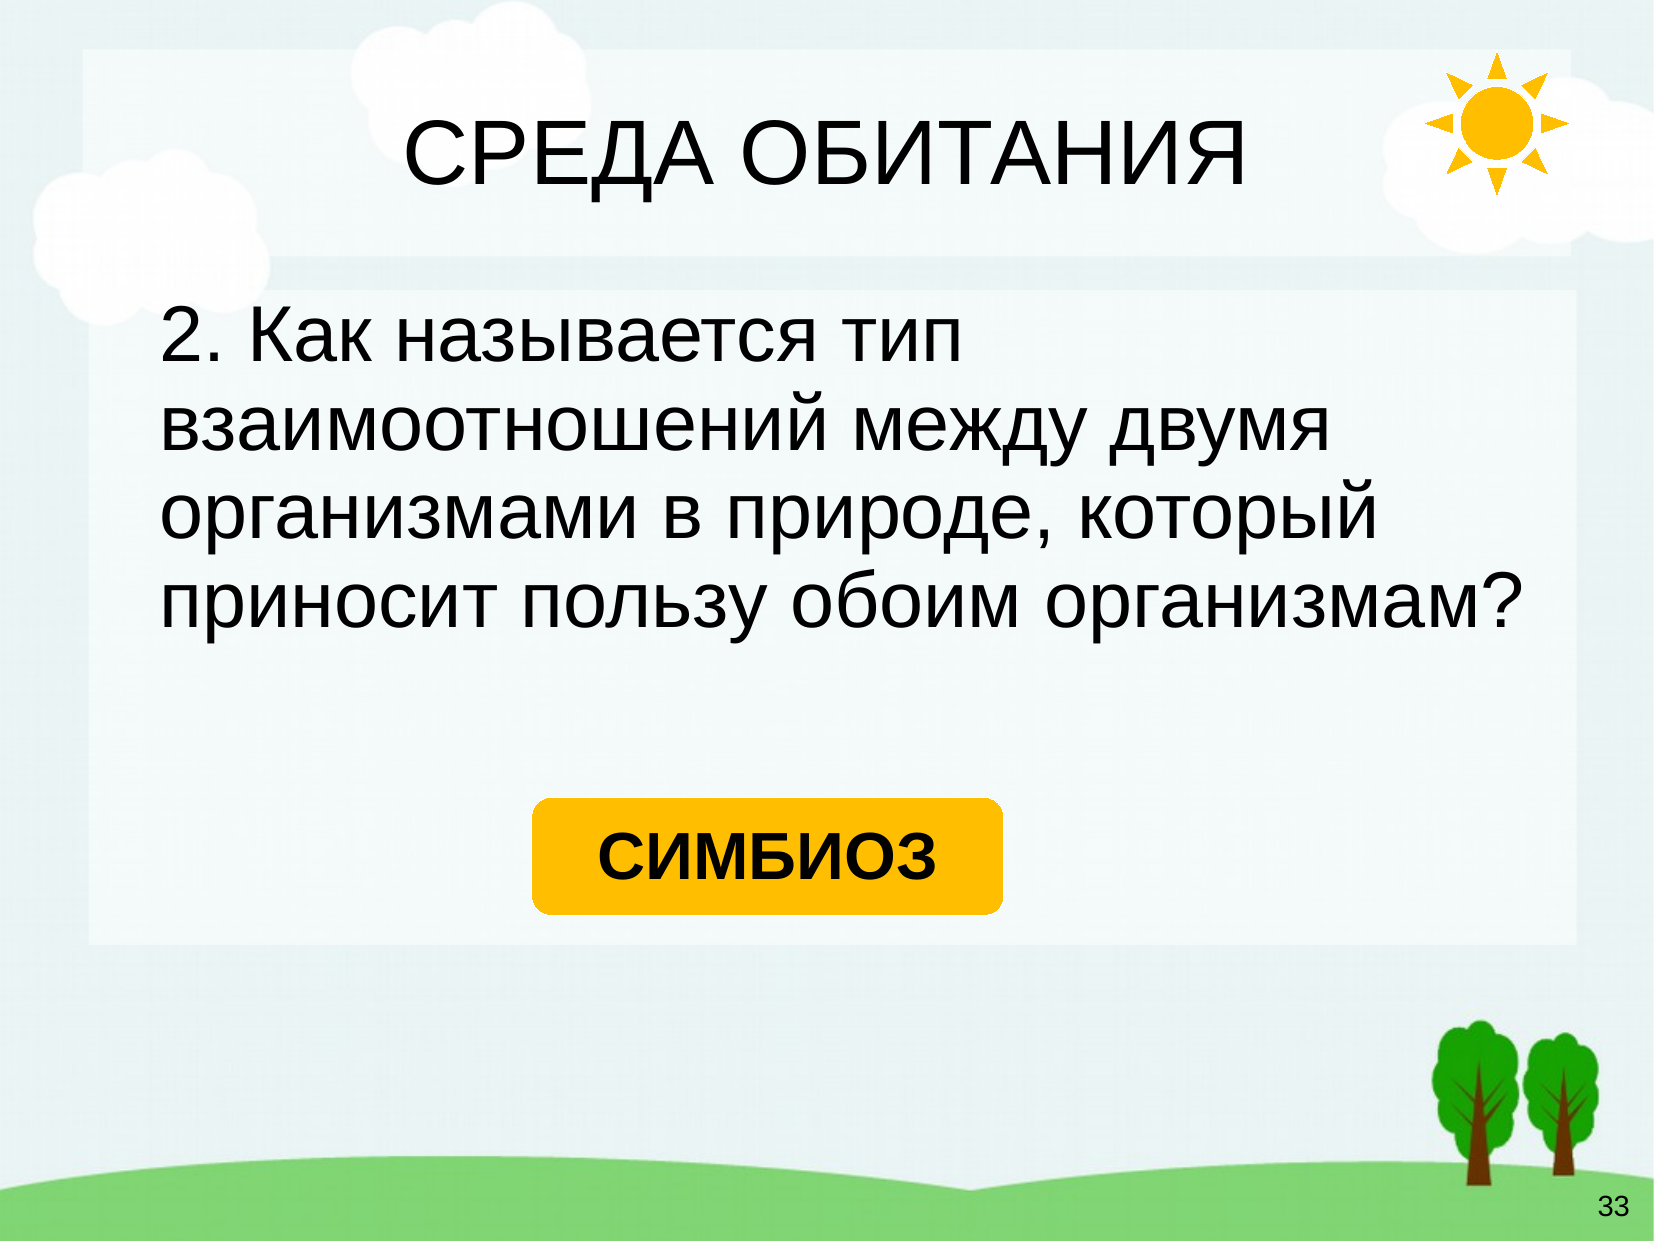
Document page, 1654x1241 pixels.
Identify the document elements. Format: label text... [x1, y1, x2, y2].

text_box [1486, 49, 1508, 80]
list 2. Как называется тип взаимоотношений между двумя организмами в природе, который приносит пользу обоим организмам? [88, 290, 1577, 945]
text_box [1486, 167, 1508, 198]
picture [0, 0, 1654, 1241]
text_box [1444, 71, 1474, 100]
text_box [1520, 71, 1550, 100]
text_box [1540, 112, 1571, 134]
text_box [1460, 86, 1535, 161]
text_box [1444, 146, 1474, 176]
text_box [1423, 112, 1454, 134]
title СРЕДА ОБИТАНИЯ [82, 49, 1571, 257]
text_box СИМБИОЗ [531, 797, 1004, 916]
text_box [1520, 146, 1550, 176]
